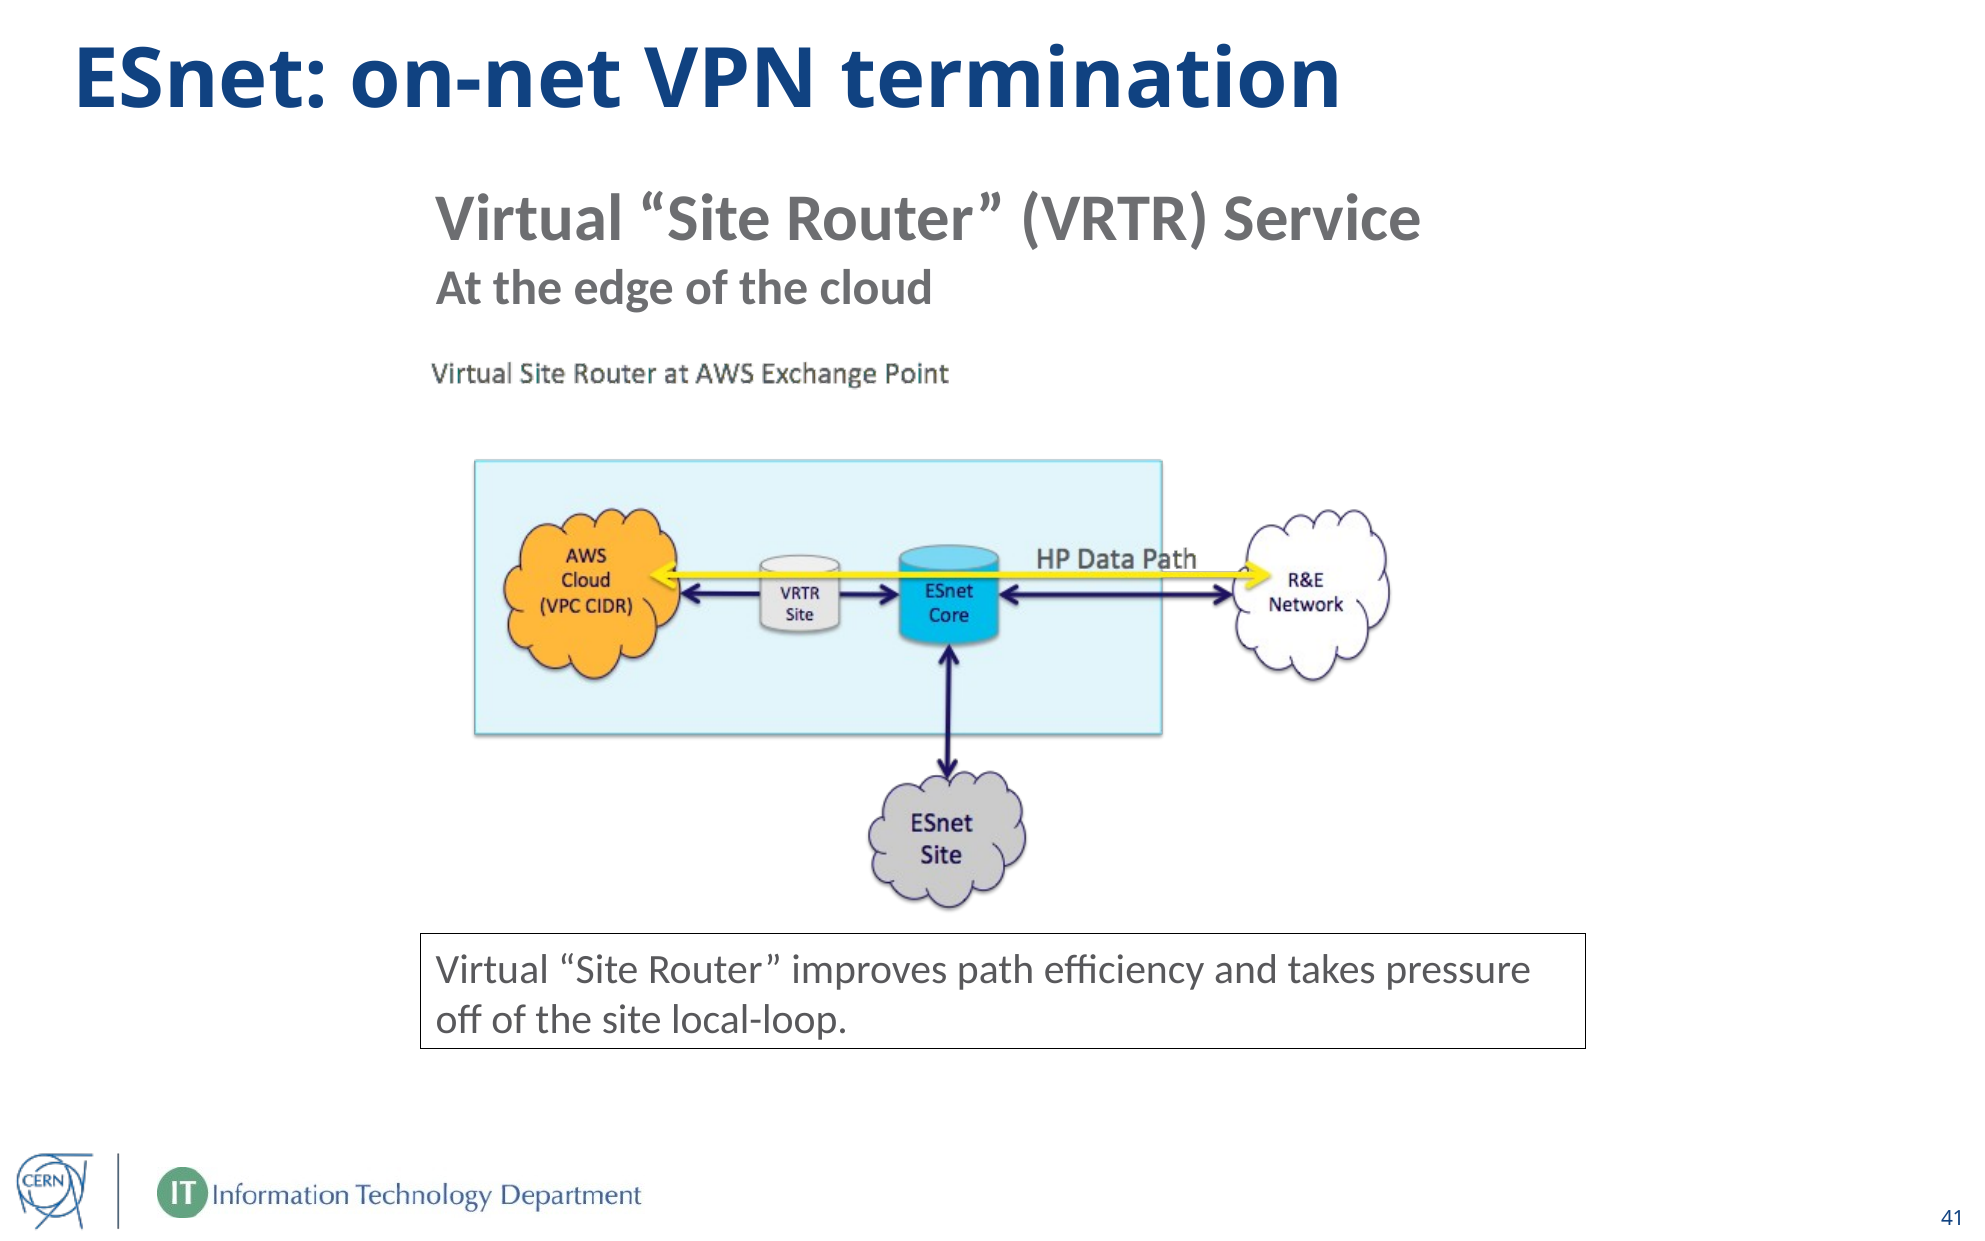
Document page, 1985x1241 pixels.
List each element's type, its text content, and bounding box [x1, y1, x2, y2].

title Virtual “Site Router” (VRTR) Service At the edge of the cloud [420, 150, 1771, 338]
picture [38, 1207, 55, 1215]
picture [19, 1188, 64, 1207]
picture [51, 1200, 64, 1215]
text_box Virtual “Site Router” improves path efficiency and takes pressure off of the site local-loop. [420, 933, 1586, 1049]
title ESnet: on-net VPN termination [72, 0, 1834, 166]
picture [157, 1167, 948, 1218]
picture [16, 1188, 64, 1236]
picture [420, 347, 1396, 917]
